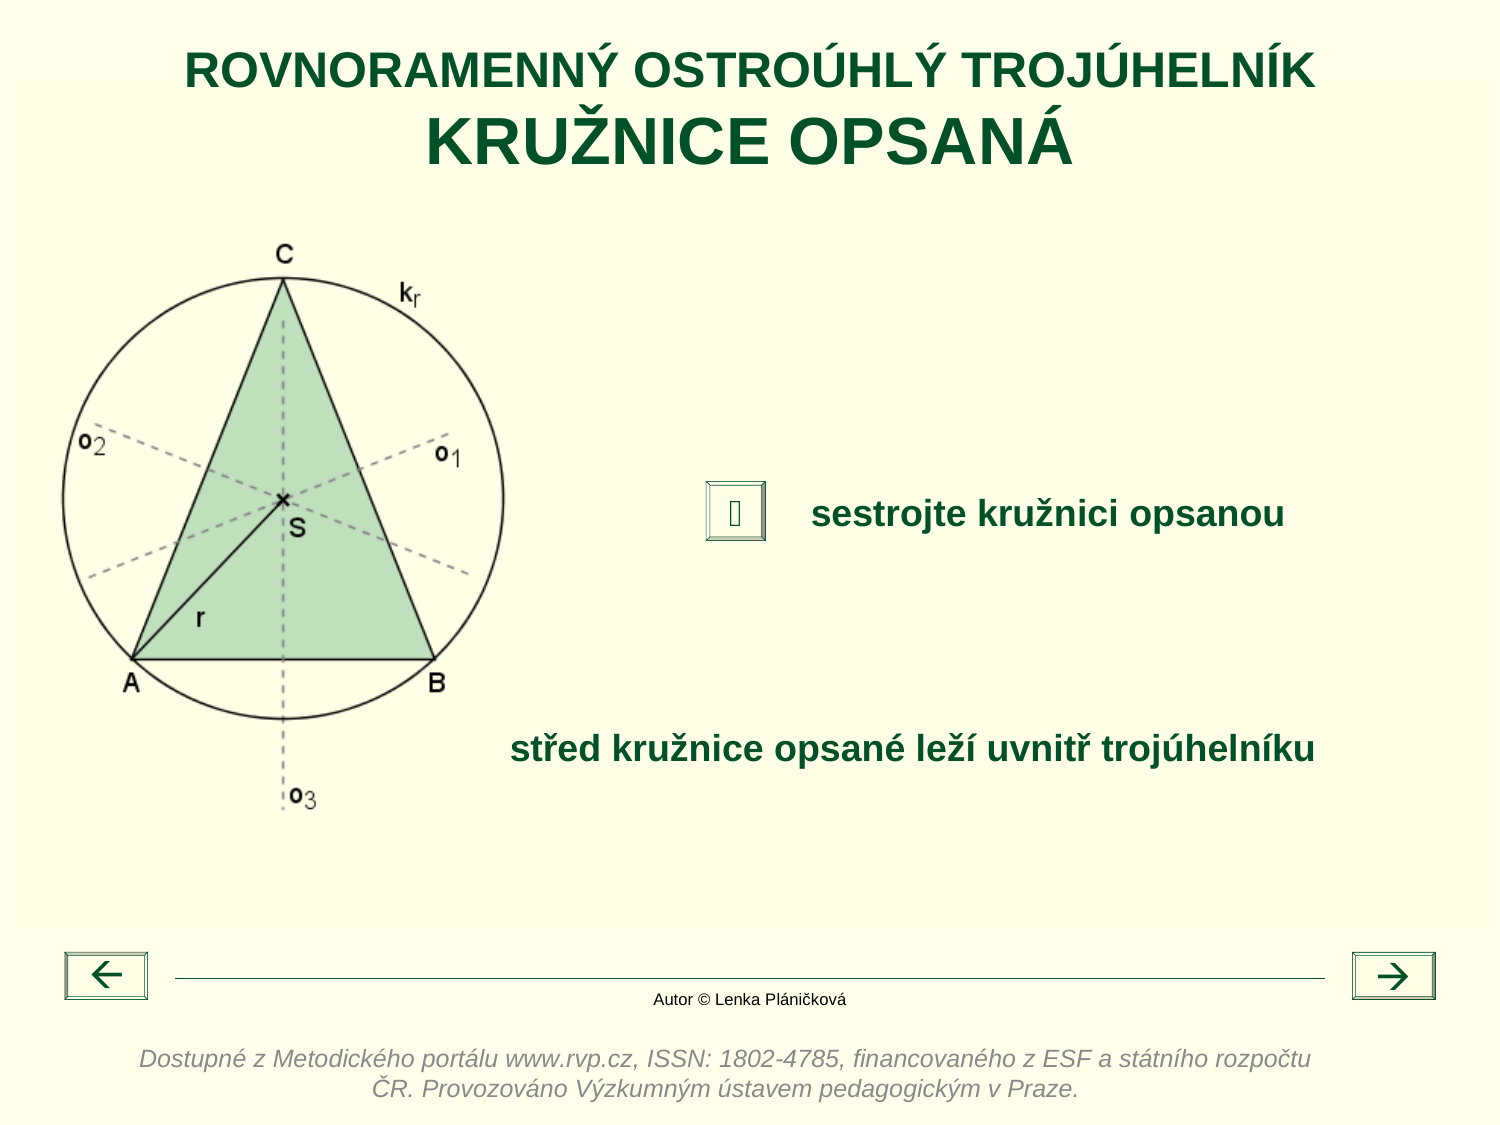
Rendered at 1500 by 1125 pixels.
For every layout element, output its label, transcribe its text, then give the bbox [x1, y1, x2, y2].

text_box střed kružnice opsané leží uvnitř trojúhelníku [446, 715, 1381, 777]
text_box  [1356, 956, 1432, 996]
picture [17, 80, 1494, 928]
text_box ROVNORAMENNÝ OSTROÚHLÝ TROJÚHELNÍK KRUŽNICE OPSANÁ [22, 31, 1479, 185]
text_box Autor © Lenka Pláničková [171, 981, 1329, 1017]
text_box sestrojte kružnici opsanou [796, 481, 1365, 543]
text_box Dostupné z Metodického portálu www.rvp.cz, ISSN: 1802-4785, financovaného z ESF a státního rozpočtu ČR. Provozováno Výzkumným ústavem pedagogickým v Praze. [105, 1042, 1348, 1103]
text_box  [68, 956, 144, 996]
text_box  [710, 486, 761, 536]
